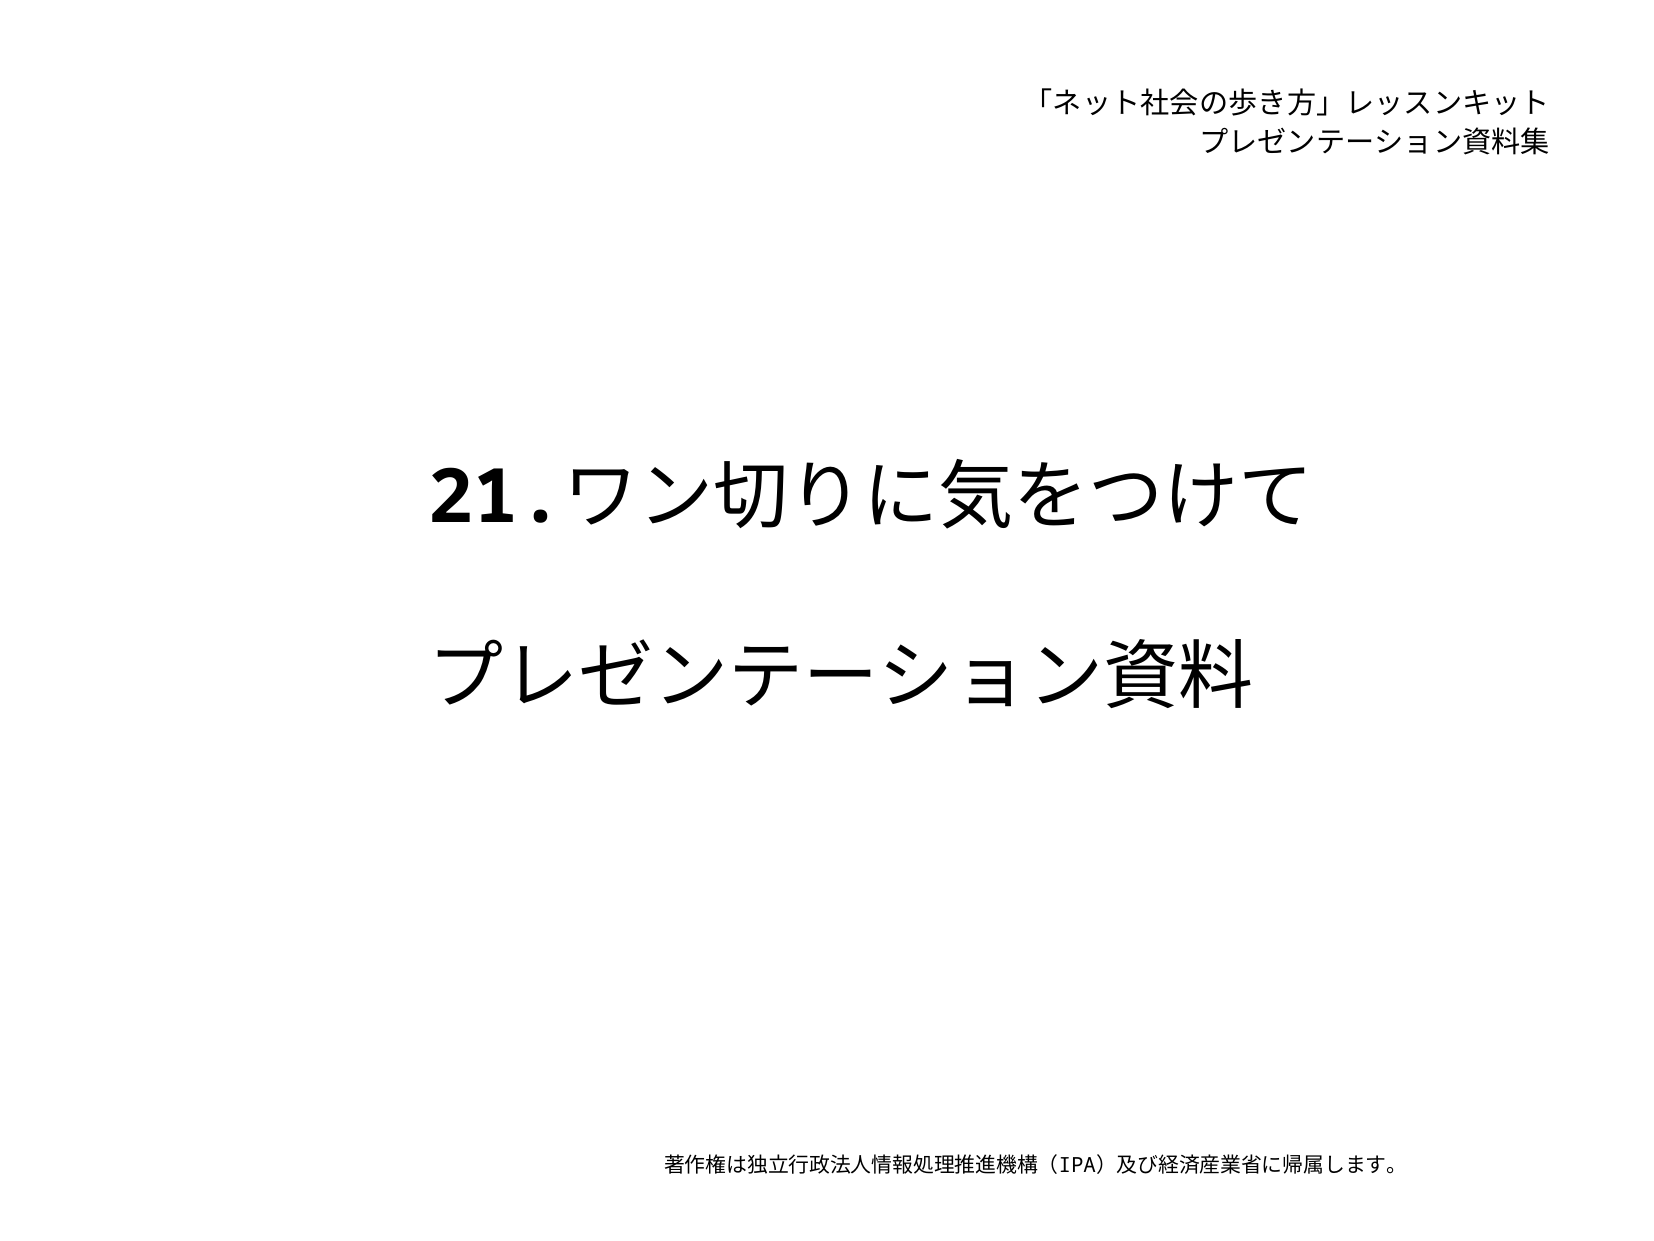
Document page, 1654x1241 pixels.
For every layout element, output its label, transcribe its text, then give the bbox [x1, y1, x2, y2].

text_box 「ネット社会の歩き方」レッスンキット プレゼンテーション資料集 [1003, 74, 1566, 169]
text_box 21.ワン切りに気をつけて プレゼンテーション資料 [413, 442, 1329, 729]
text_box 著作権は独立行政法人情報処理推進機構（IPA）及び経済産業省に帰属します。 [649, 1145, 1536, 1186]
